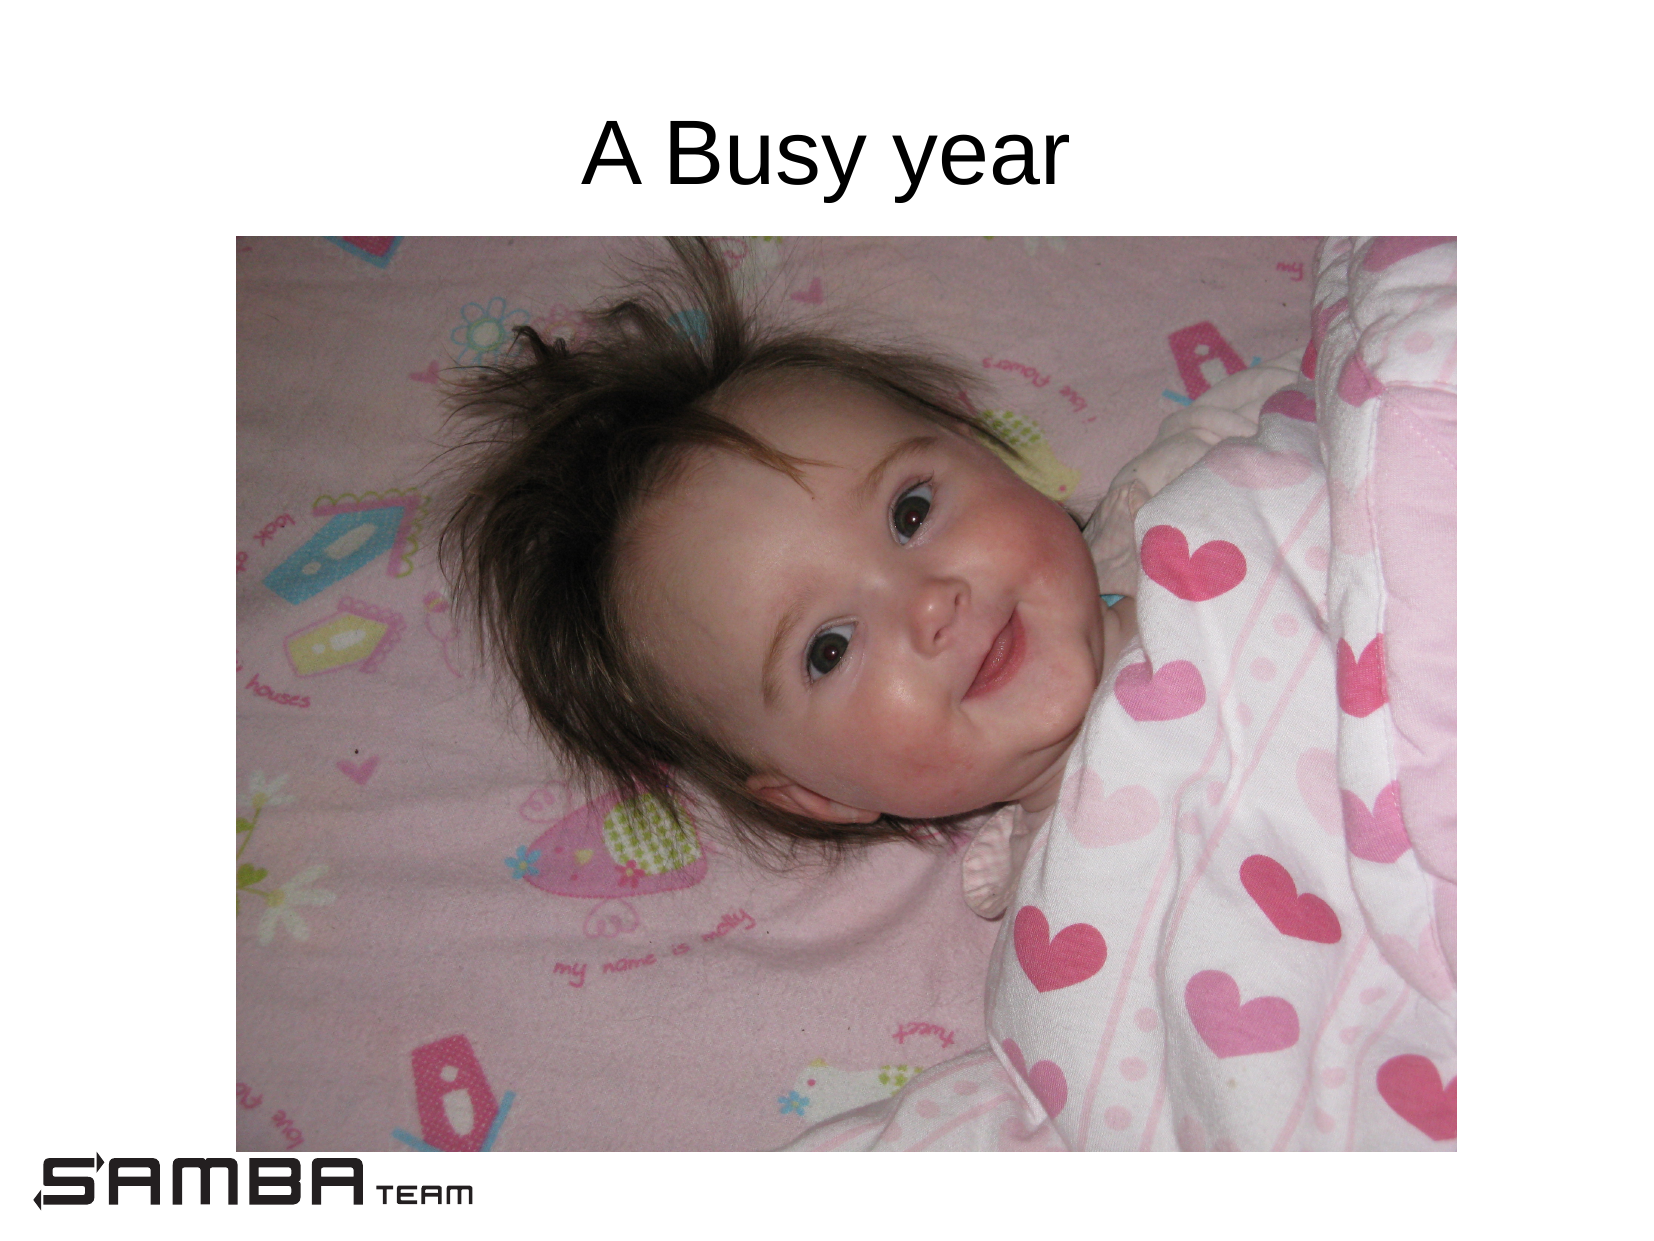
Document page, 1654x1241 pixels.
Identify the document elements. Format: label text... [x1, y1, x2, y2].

picture [236, 236, 1457, 1152]
title A Busy year [82, 49, 1571, 257]
